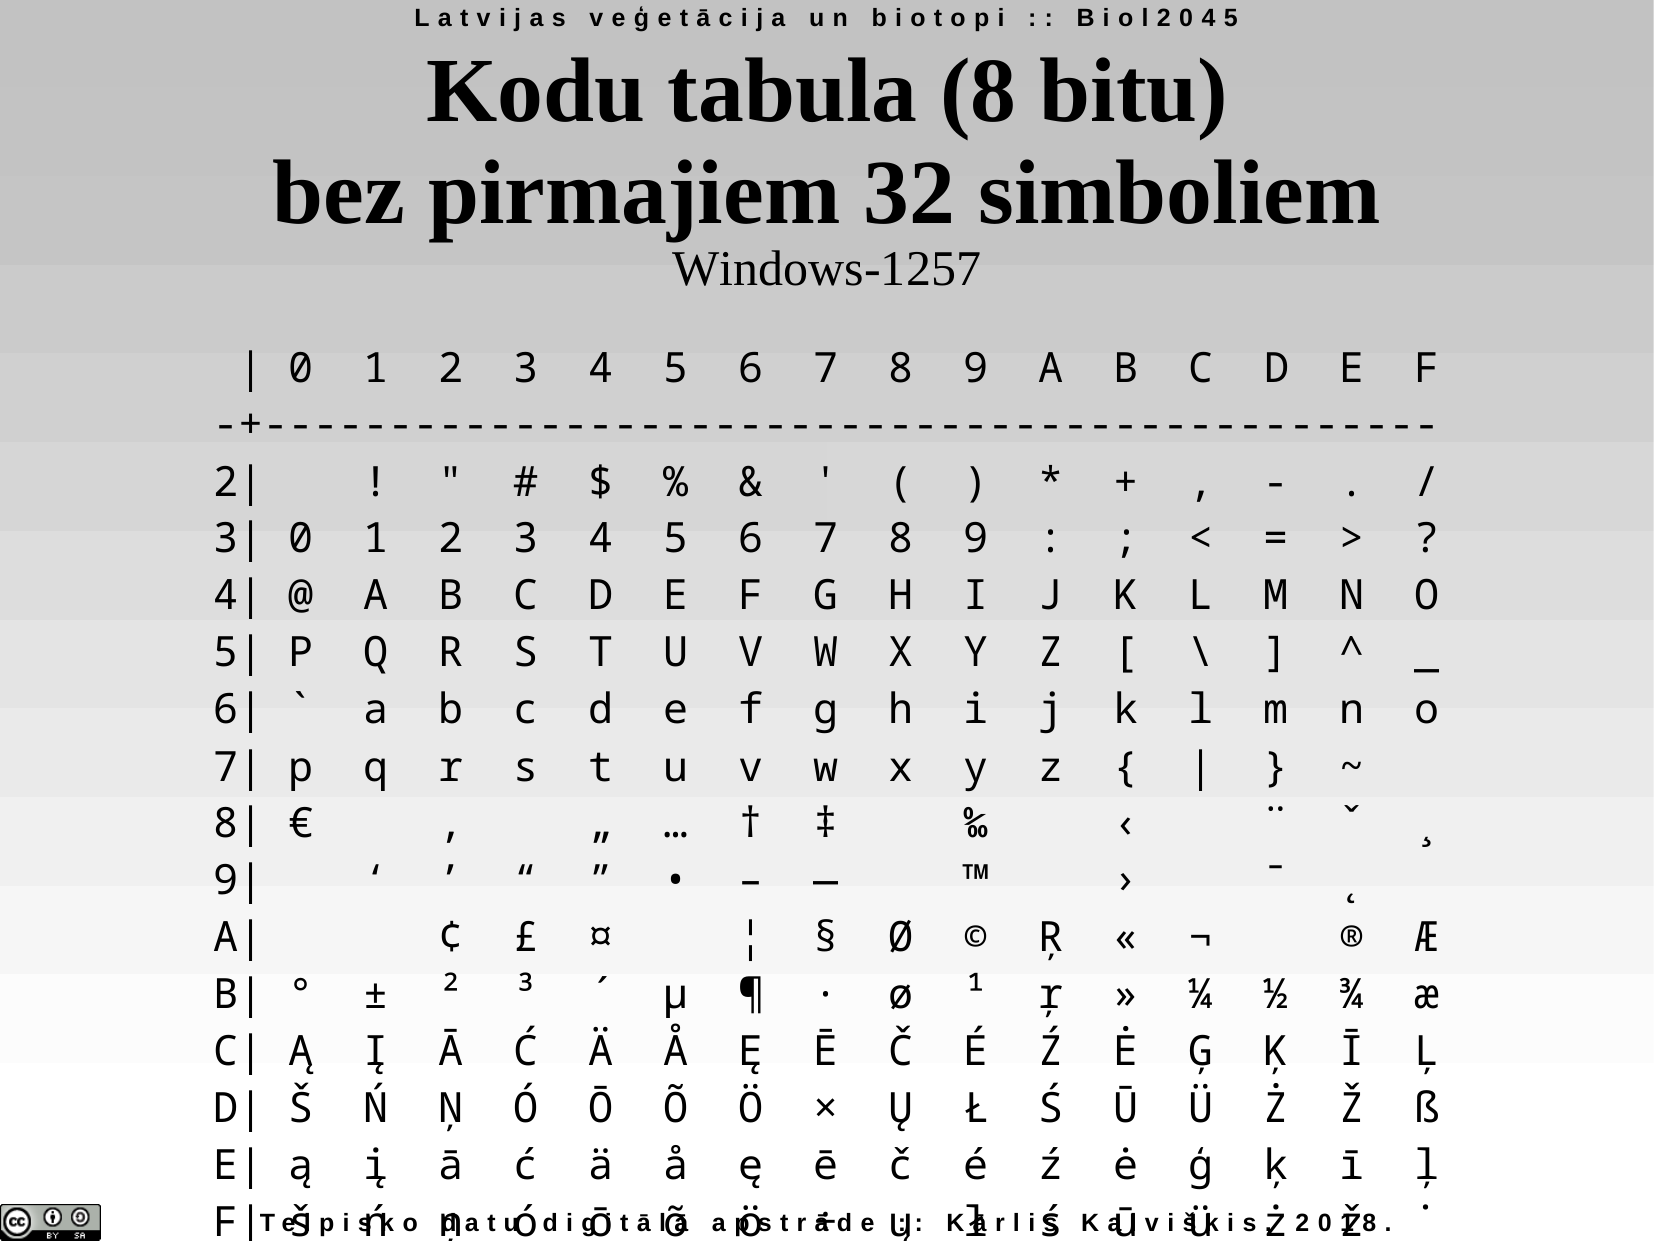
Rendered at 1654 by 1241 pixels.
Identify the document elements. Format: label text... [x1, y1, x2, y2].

title Kodu tabula (8 bitu) bez pirmajiem 32 simboliem [59, 37, 1596, 246]
picture [0, 0, 1654, 1241]
text_box | 0 1 2 3 4 5 6 7 8 9 A B C D E F -+----------------------------------------------- 2| ! " # $ % & ' ( ) * + , - . / 3| 0 1 2 3 4 5 6 7 8 9 : ; < = > ? 4| @ A B C D E F G H I J K L M N O 5| P Q R S T U V W X Y Z [ \ ] ^ _ 6| ` a b c d e f g h i j k l m n o 7| p q r s t u v w x y z { | } ~ 8| € ‚ „ … † ‡ ‰ ‹ ¨ ˇ ¸ 9| ‘ ’ “ ” • – — ™ › ¯ ˛ A| ¢ £ ¤ ¦ § Ø © Ŗ « ¬ ® Æ B| ° ± ² ³ ´ µ ¶ · ø ¹ ŗ » ¼ ½ ¾ æ C| Ą Į Ā Ć Ä Å Ę Ē Č É Ź Ė Ģ Ķ Ī Ļ D| Š Ń Ņ Ó Ō Õ Ö × Ų Ł Ś Ū Ü Ż Ž ß E| ą į ā ć ä å ę ē č é ź ė ģ ķ ī ļ F| š ń ņ ó ō õ ö ÷ ų ł ś ū ü ż ž ˙ [213, 337, 1439, 1138]
text_box Windows-1257 [673, 246, 981, 292]
